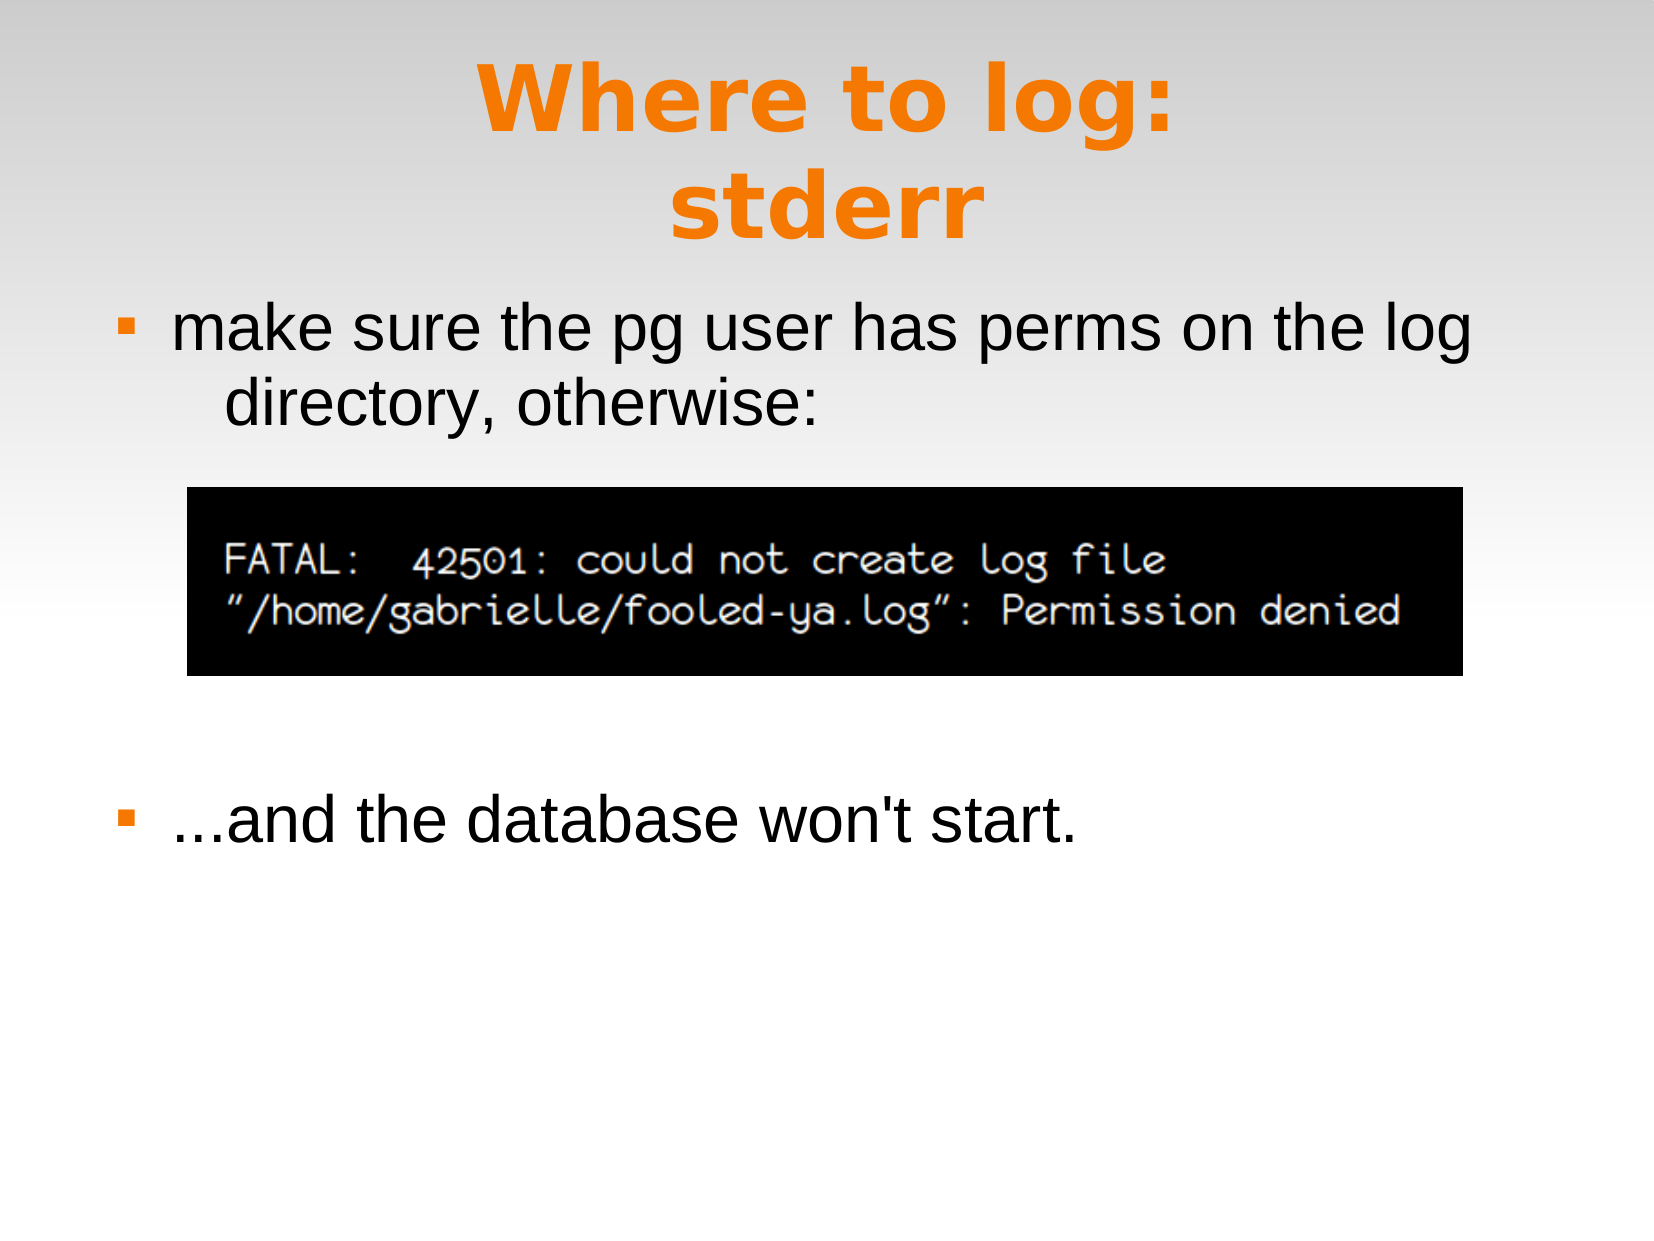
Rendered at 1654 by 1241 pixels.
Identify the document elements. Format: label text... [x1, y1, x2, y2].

picture [187, 487, 1463, 676]
list make sure the pg user has perms on the log directory, otherwise: ...and the database won't start. [82, 290, 1571, 1109]
title Where to log: stderr [82, 45, 1571, 261]
